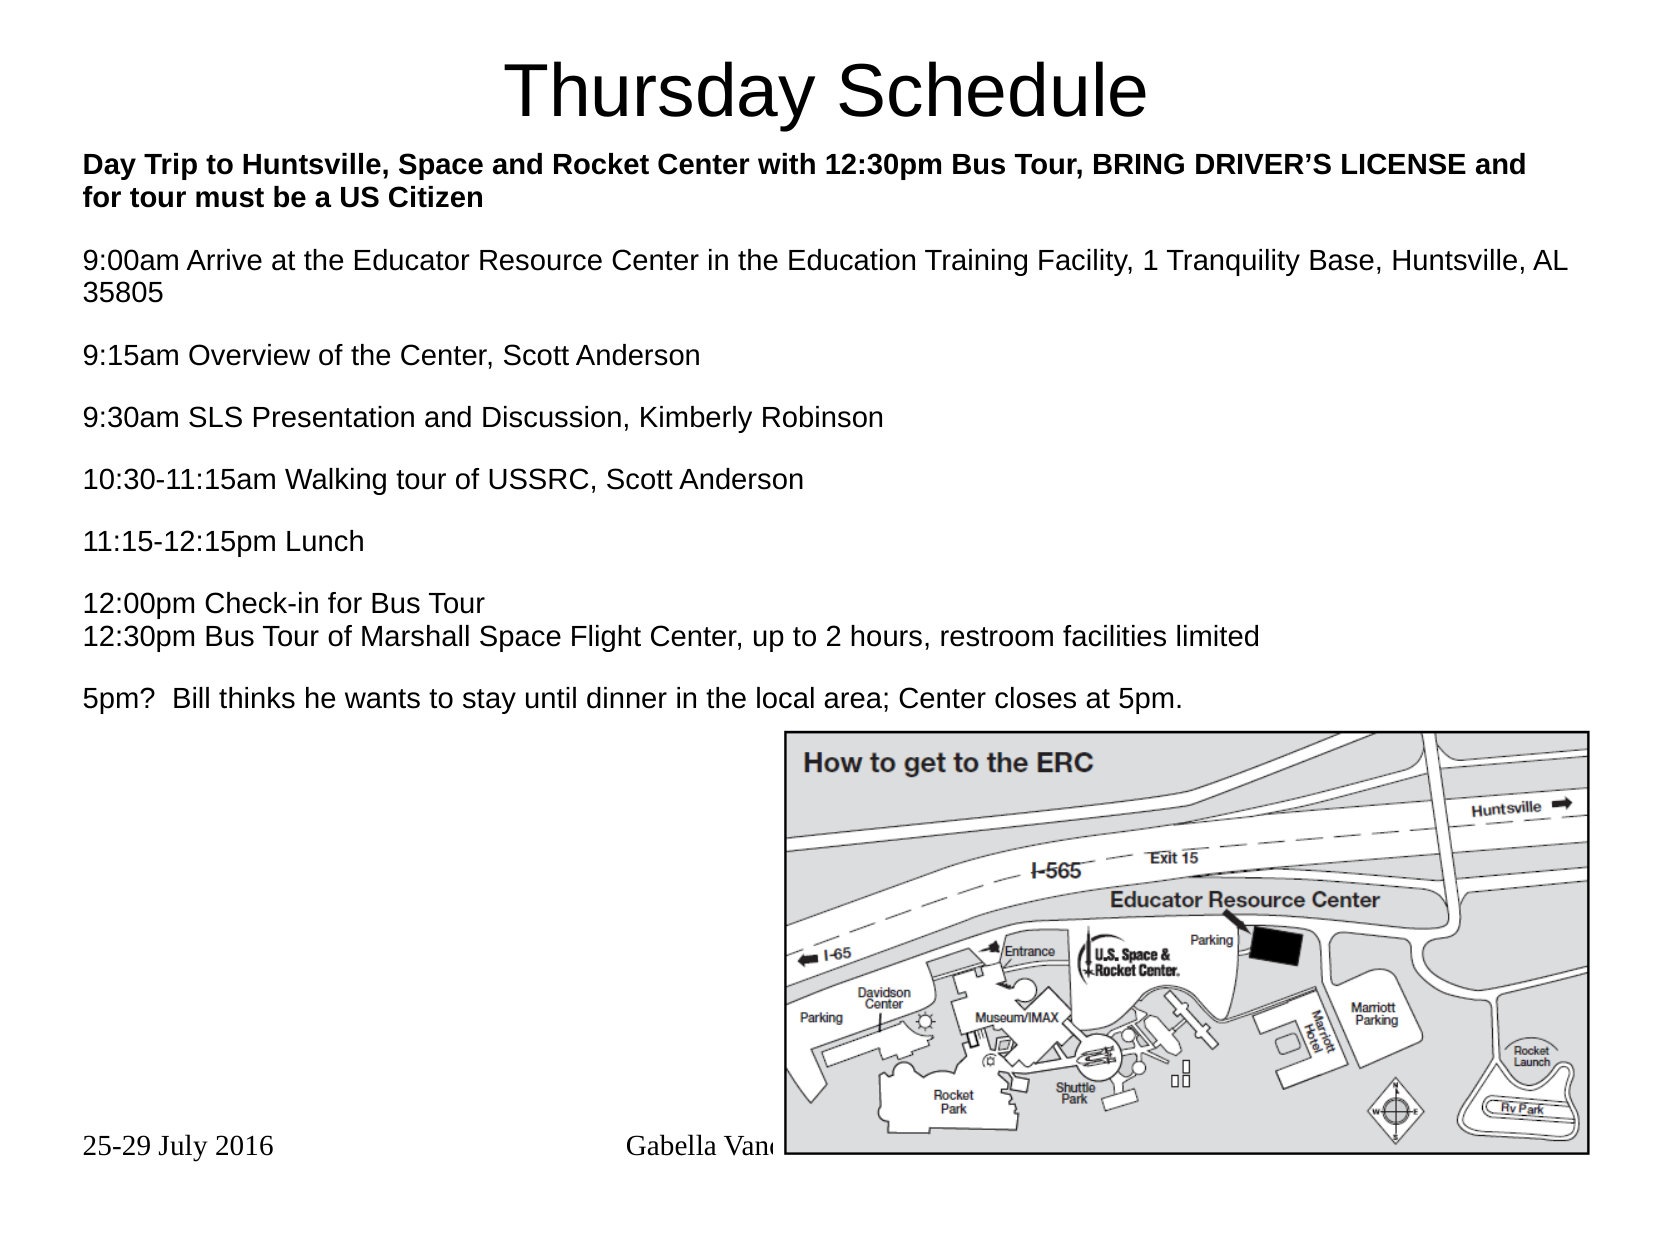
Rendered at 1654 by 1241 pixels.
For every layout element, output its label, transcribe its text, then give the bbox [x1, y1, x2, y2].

picture [773, 721, 1606, 1171]
title Thursday Schedule [82, 31, 1571, 148]
list Day Trip to Huntsville, Space and Rocket Center with 12:30pm Bus Tour, BRING DRIVER’S LICENSE and for tour must be a US Citizen 9:00am Arrive at the Educator Resource Center in the Education Training Facility, 1 Tranquility Base, Huntsville, AL 35805 9:15am Overview of the Center, Scott Anderson 9:30am SLS Presentation and Discussion, Kimberly Robinson 10:30-11:15am Walking tour of USSRC, Scott Anderson 11:15-12:15pm Lunch 12:00pm Check-in for Bus Tour 12:30pm Bus Tour of Marshall Space Flight Center, up to 2 hours, restroom facilities limited 5pm? Bill thinks he wants to stay until dinner in the local area; Center closes at 5pm. [82, 148, 1571, 557]
